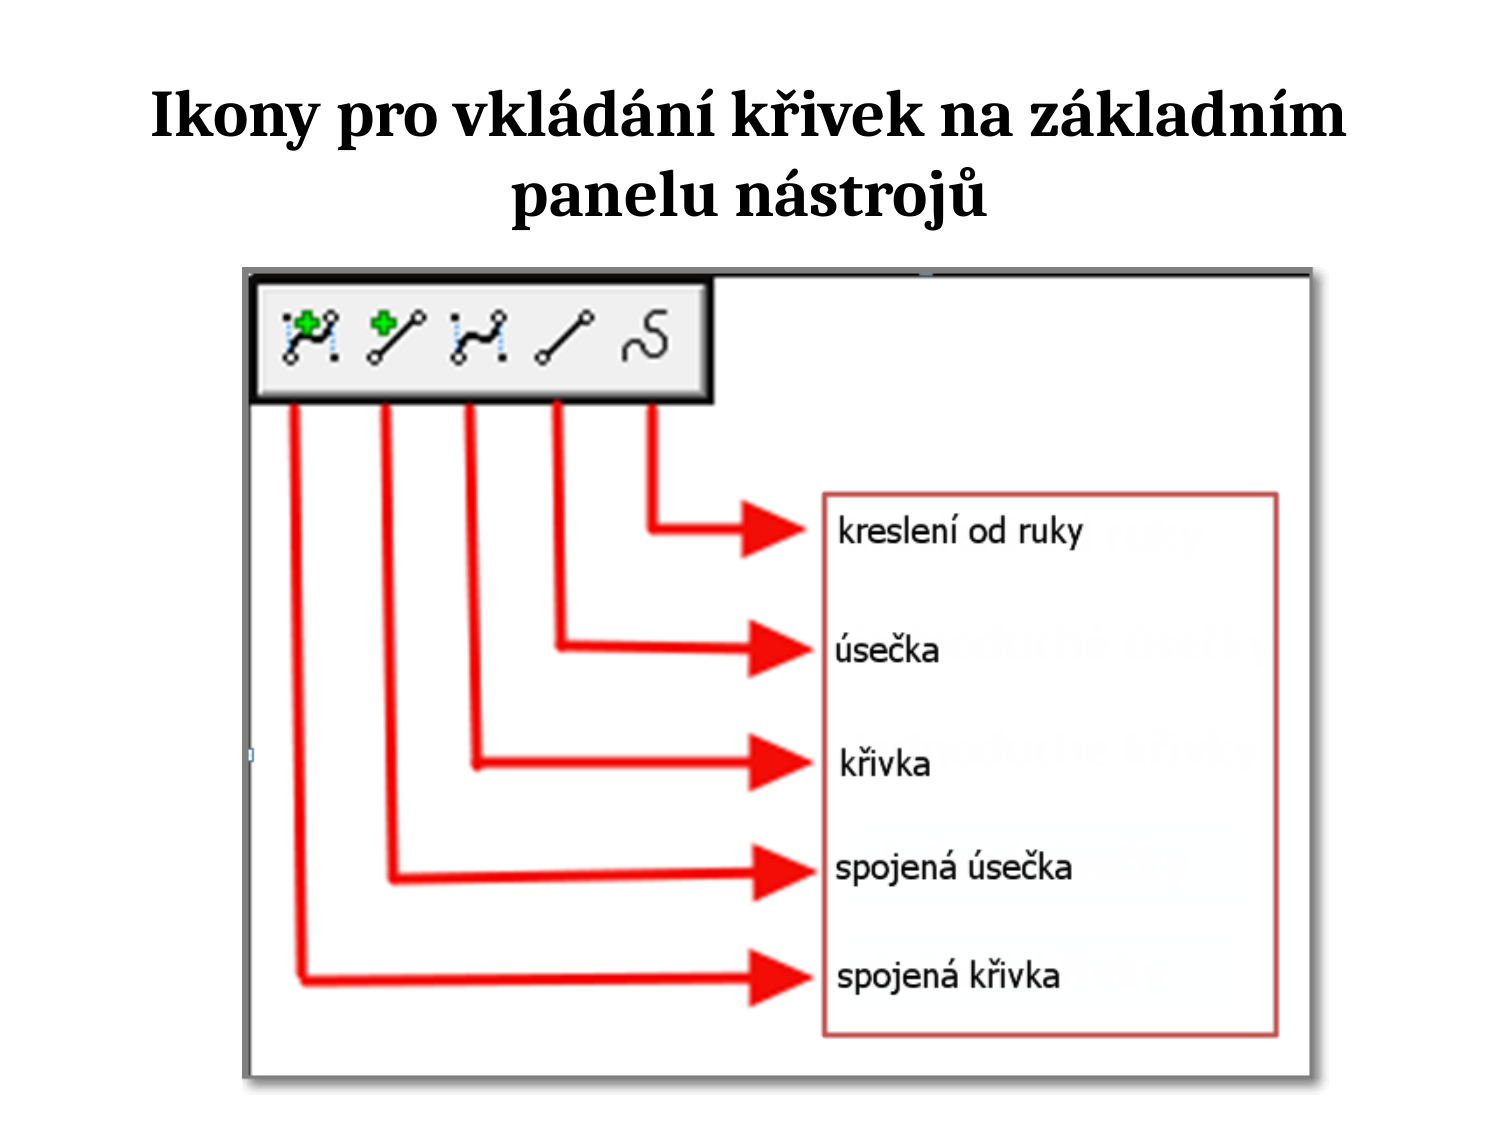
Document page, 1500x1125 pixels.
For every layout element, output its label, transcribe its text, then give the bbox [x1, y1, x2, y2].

picture [242, 267, 1329, 1095]
text_box Ikony pro vkládání křivek na základním panelu nástrojů [29, 61, 1471, 237]
